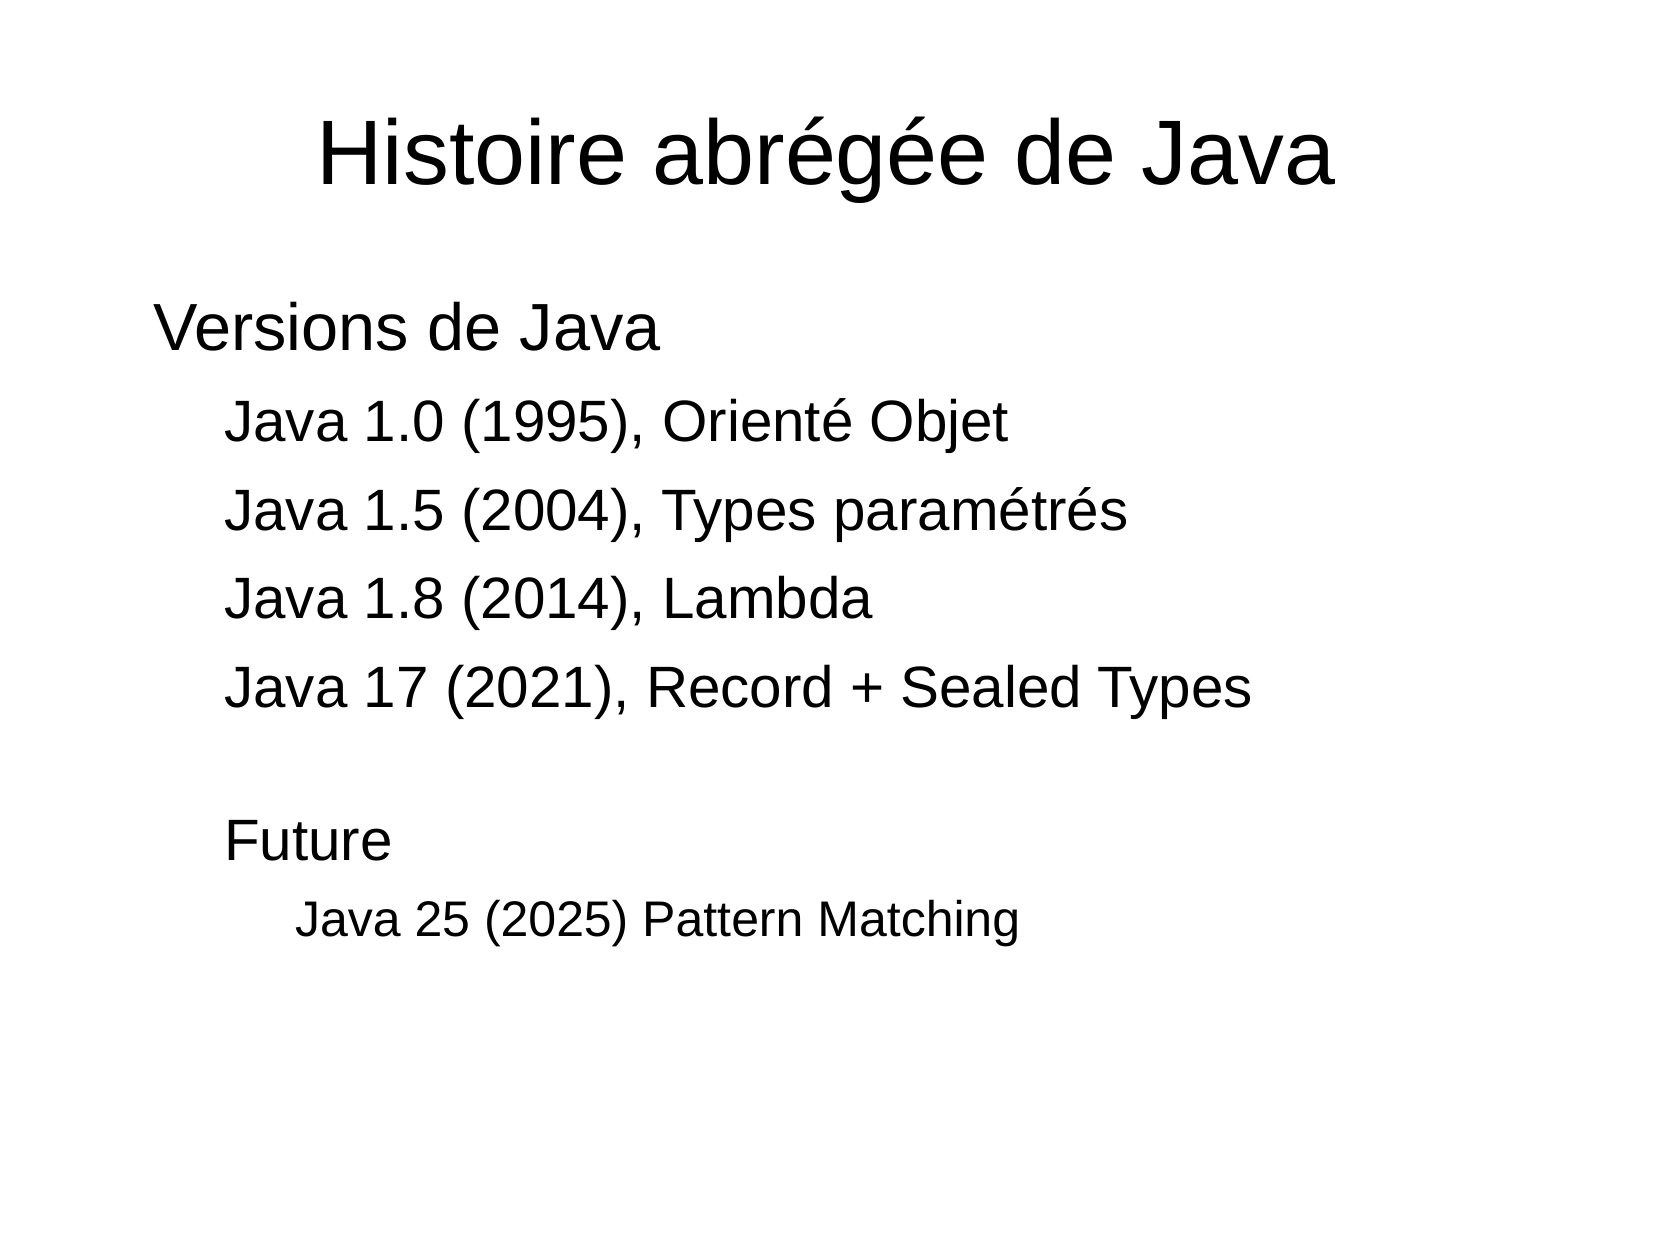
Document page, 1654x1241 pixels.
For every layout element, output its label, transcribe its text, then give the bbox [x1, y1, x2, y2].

title Histoire abrégée de Java [82, 49, 1571, 257]
list Versions de Java Java 1.0 (1995), Orienté Objet Java 1.5 (2004), Types paramétrés Java 1.8 (2014), Lambda Java 17 (2021), Record + Sealed Types Future Java 25 (2025) Pattern Matching [82, 290, 1571, 1066]
